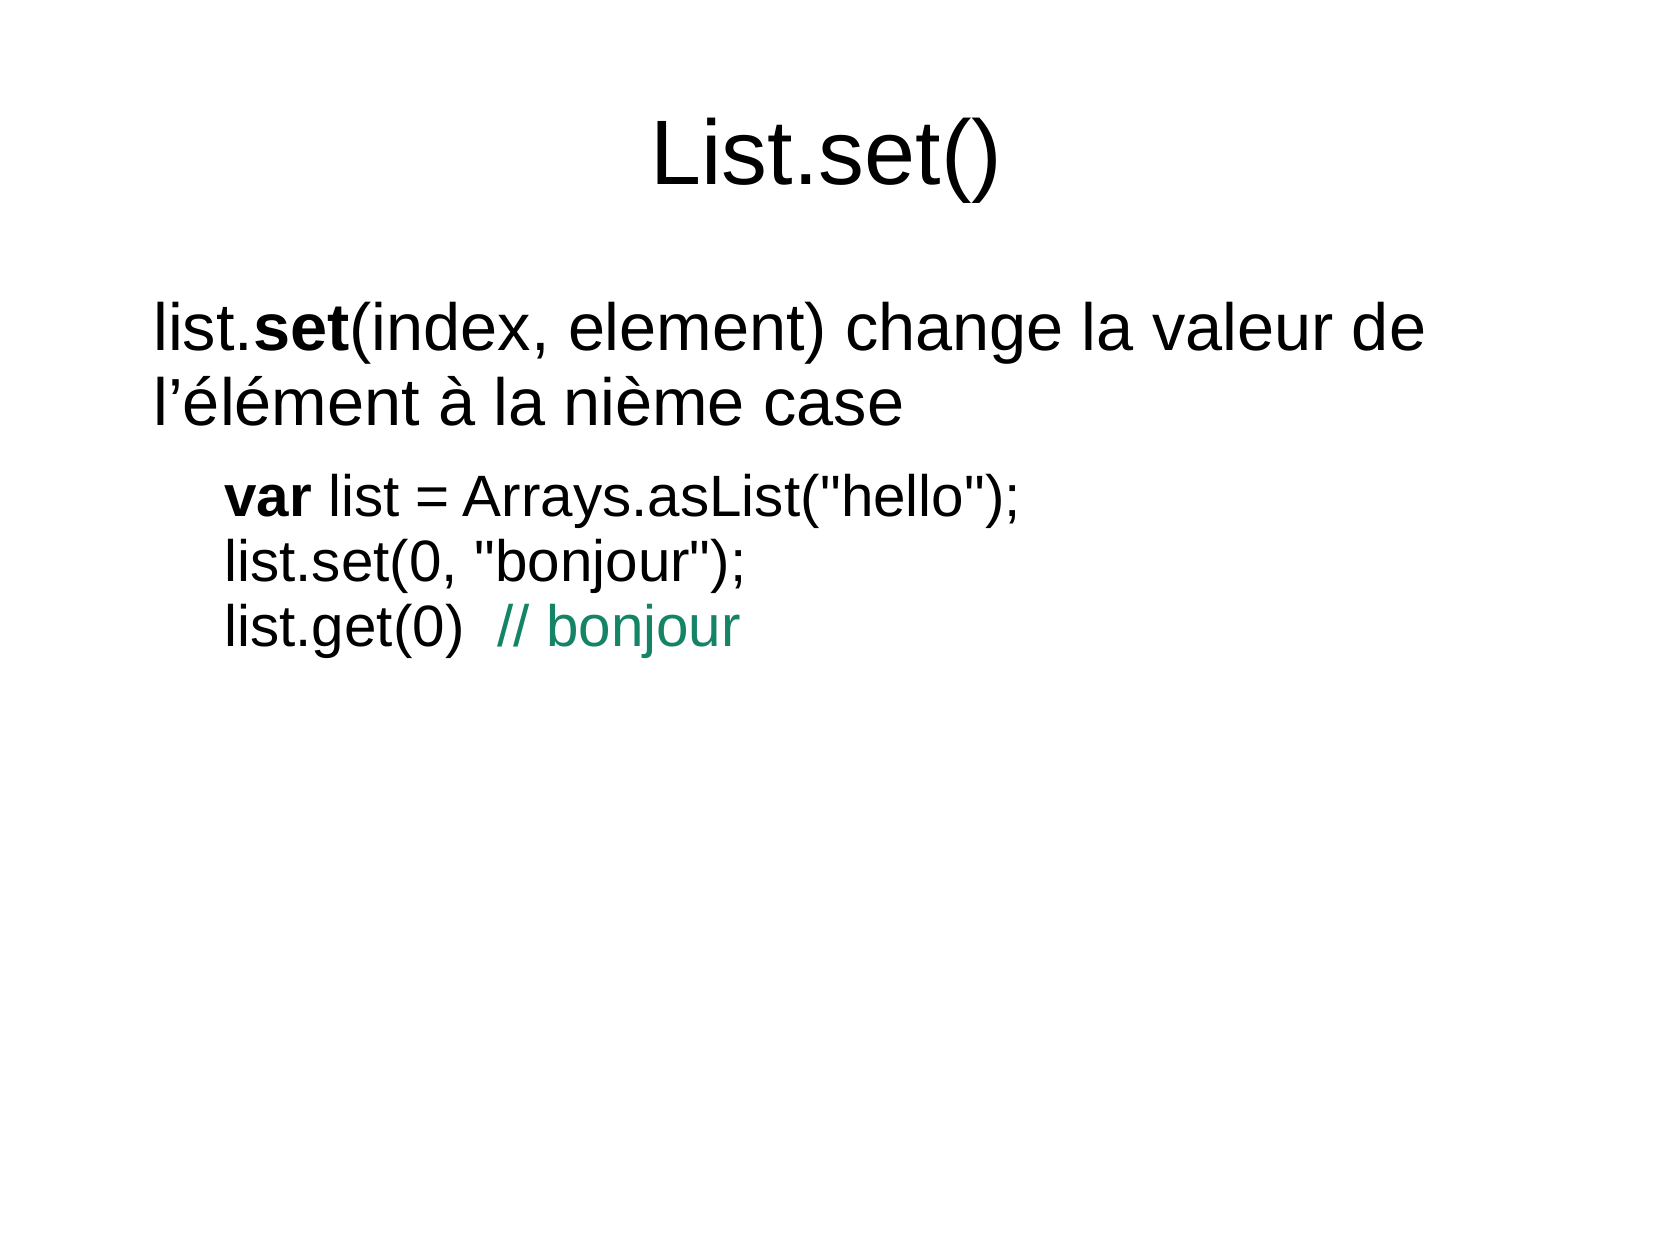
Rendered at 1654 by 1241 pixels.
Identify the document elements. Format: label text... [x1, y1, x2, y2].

list list.set(index, element) change la valeur de l’élément à la nième case var list = Arrays.asList("hello"); list.set(0, "bonjour"); list.get(0) // bonjour [82, 290, 1571, 1066]
title List.set() [82, 49, 1571, 257]
